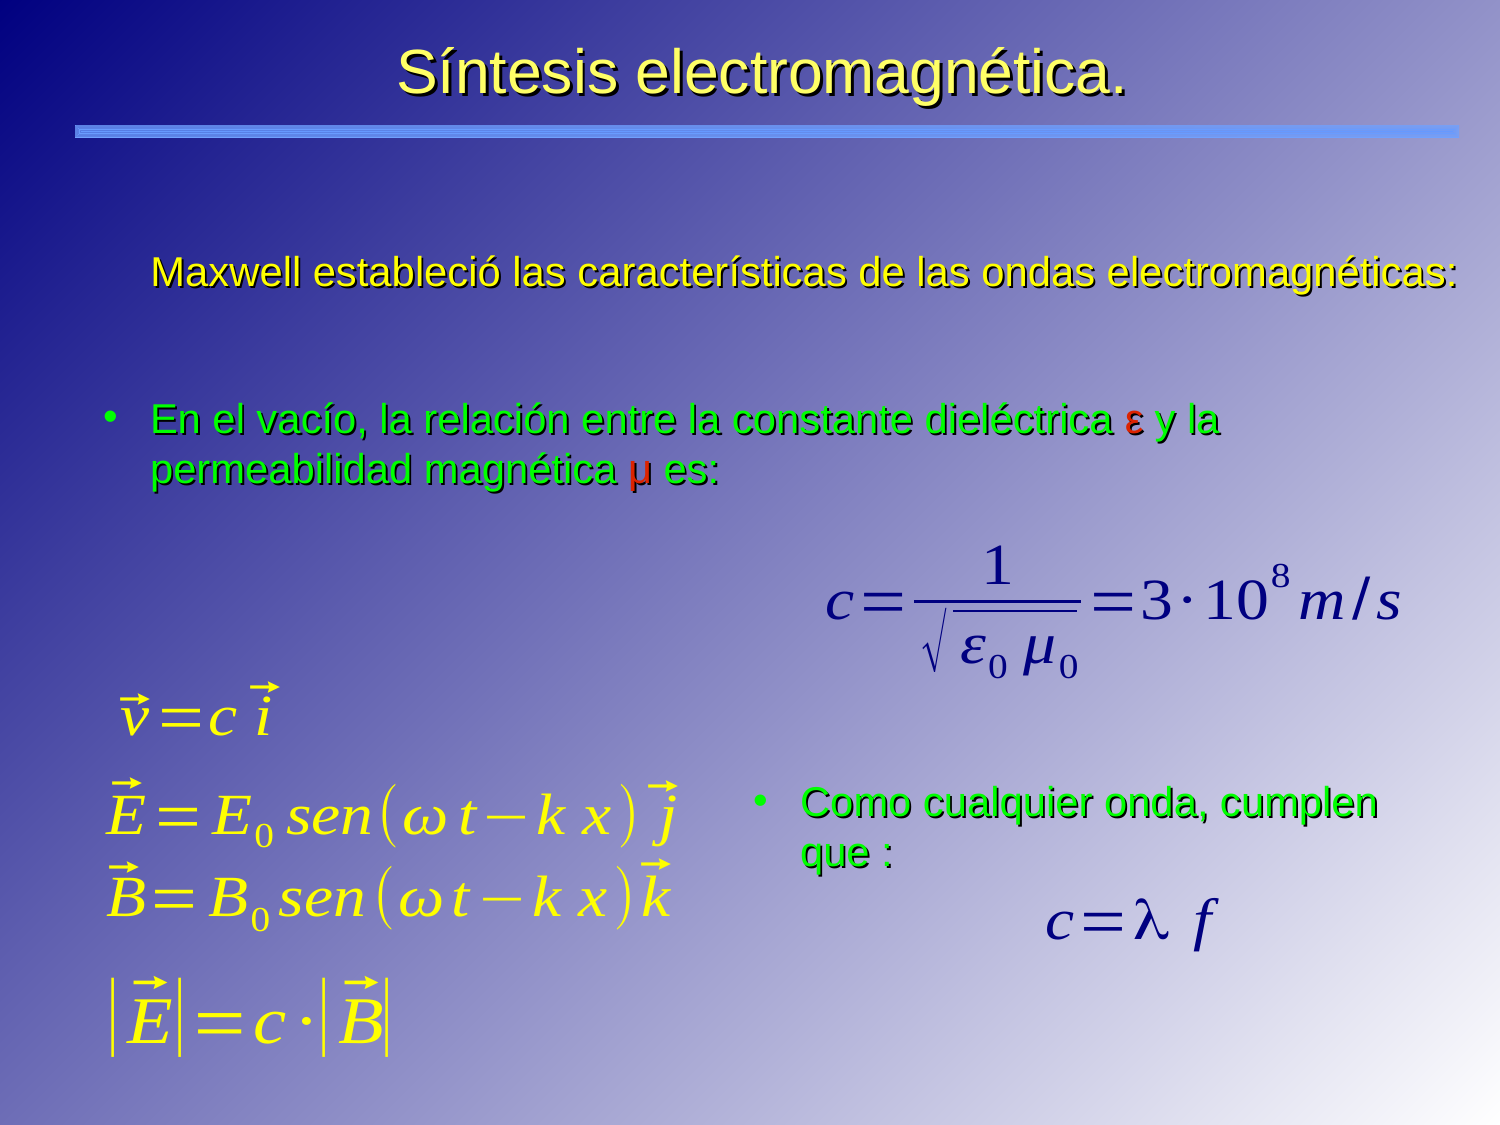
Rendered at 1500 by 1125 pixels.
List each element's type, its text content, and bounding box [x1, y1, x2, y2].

text_box Como cualquier onda, cumplen que : [738, 767, 1418, 856]
chart [811, 531, 1418, 687]
text_box En el vacío, la relación entre la constante dieléctrica ε y la permeabilidad magnética μ es: [88, 383, 1418, 472]
text_box [75, 125, 1460, 138]
text_box Maxwell estableció las características de las ondas electromagnéticas: [88, 237, 1477, 325]
chart [1031, 885, 1241, 952]
chart [88, 775, 694, 940]
text_box Síntesis electromagnética. [50, 23, 1476, 114]
chart [102, 679, 296, 750]
chart [88, 974, 421, 1059]
